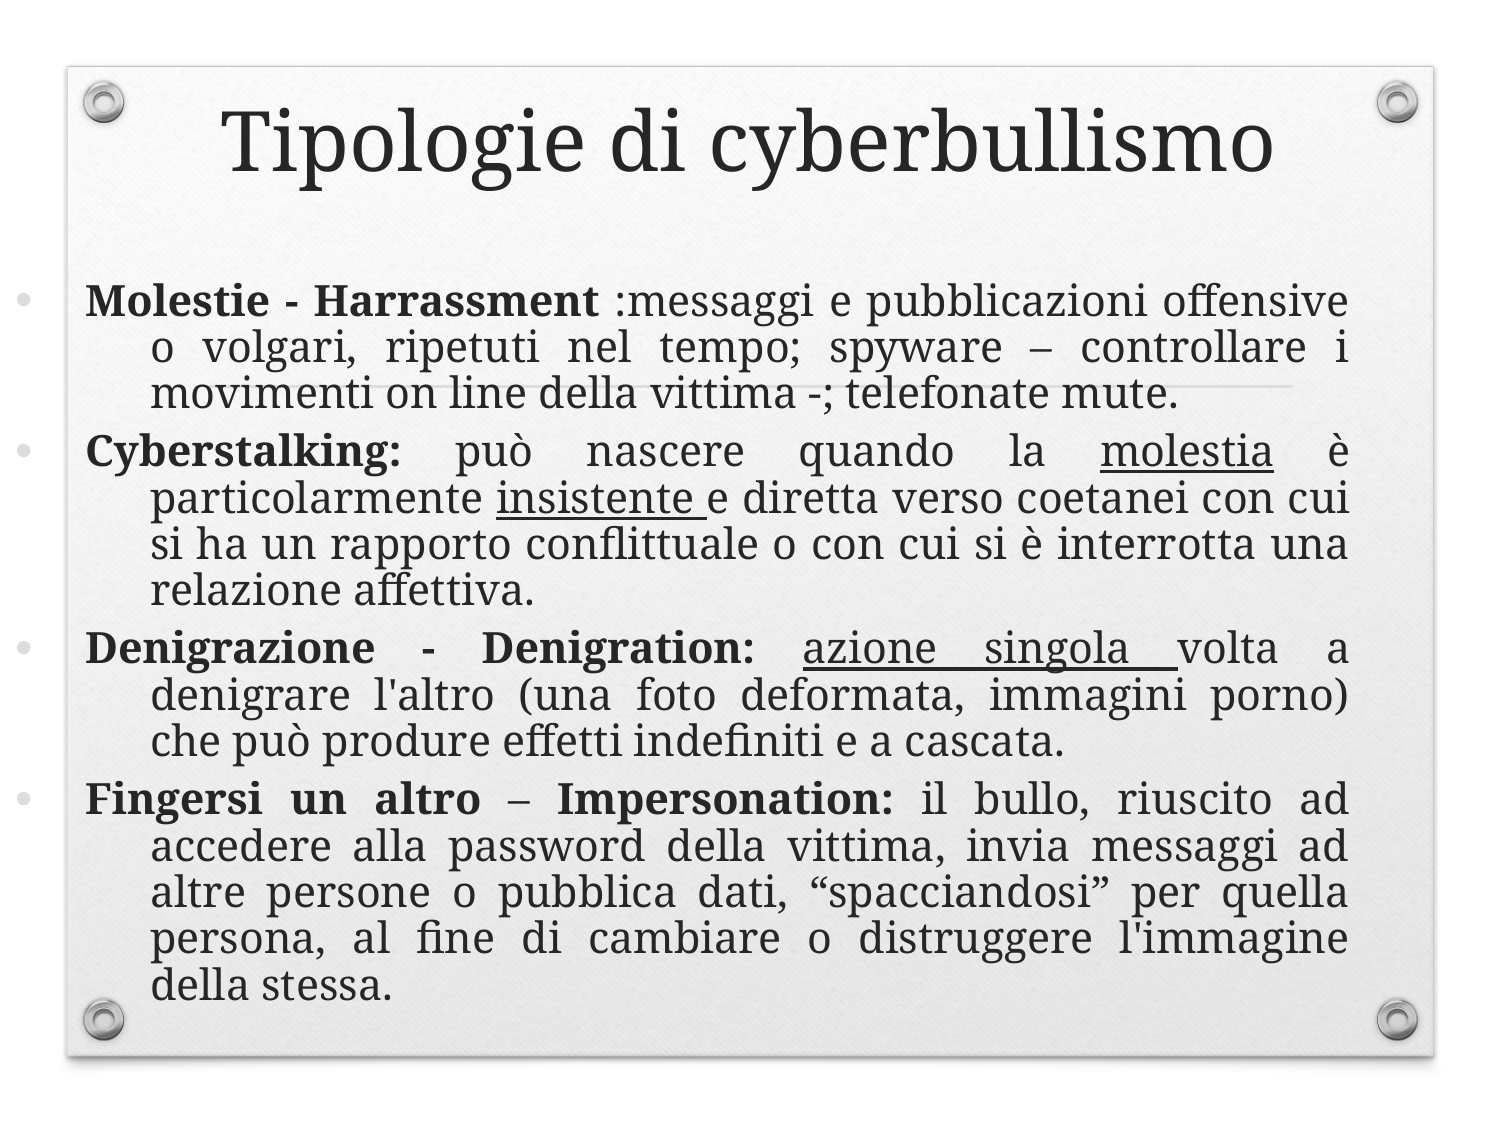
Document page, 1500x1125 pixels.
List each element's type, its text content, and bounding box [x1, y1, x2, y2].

list Molestie - Harrassment :messaggi e pubblicazioni offensive o volgari, ripetuti nel tempo; spyware – controllare i movimenti on line della vittima -; telefonate mute. Cyberstalking: può nascere quando la molestia è particolarmente insistente e diretta verso coetanei con cui si ha un rapporto conflittuale o con cui si è interrotta una relazione affettiva. Denigrazione - Denigration: azione singola volta a denigrare l'altro (una foto deformata, immagini porno) che può produre effetti indefiniti e a cascata. Fingersi un altro – Impersonation: il bullo, riuscito ad accedere alla password della vittima, invia messaggi ad altre persone o pubblica dati, “spacciandosi” per quella persona, al fine di cambiare o distruggere l'immagine della stessa. [0, 278, 1351, 1023]
title Tipologie di cyberbullismo [75, 44, 1424, 231]
